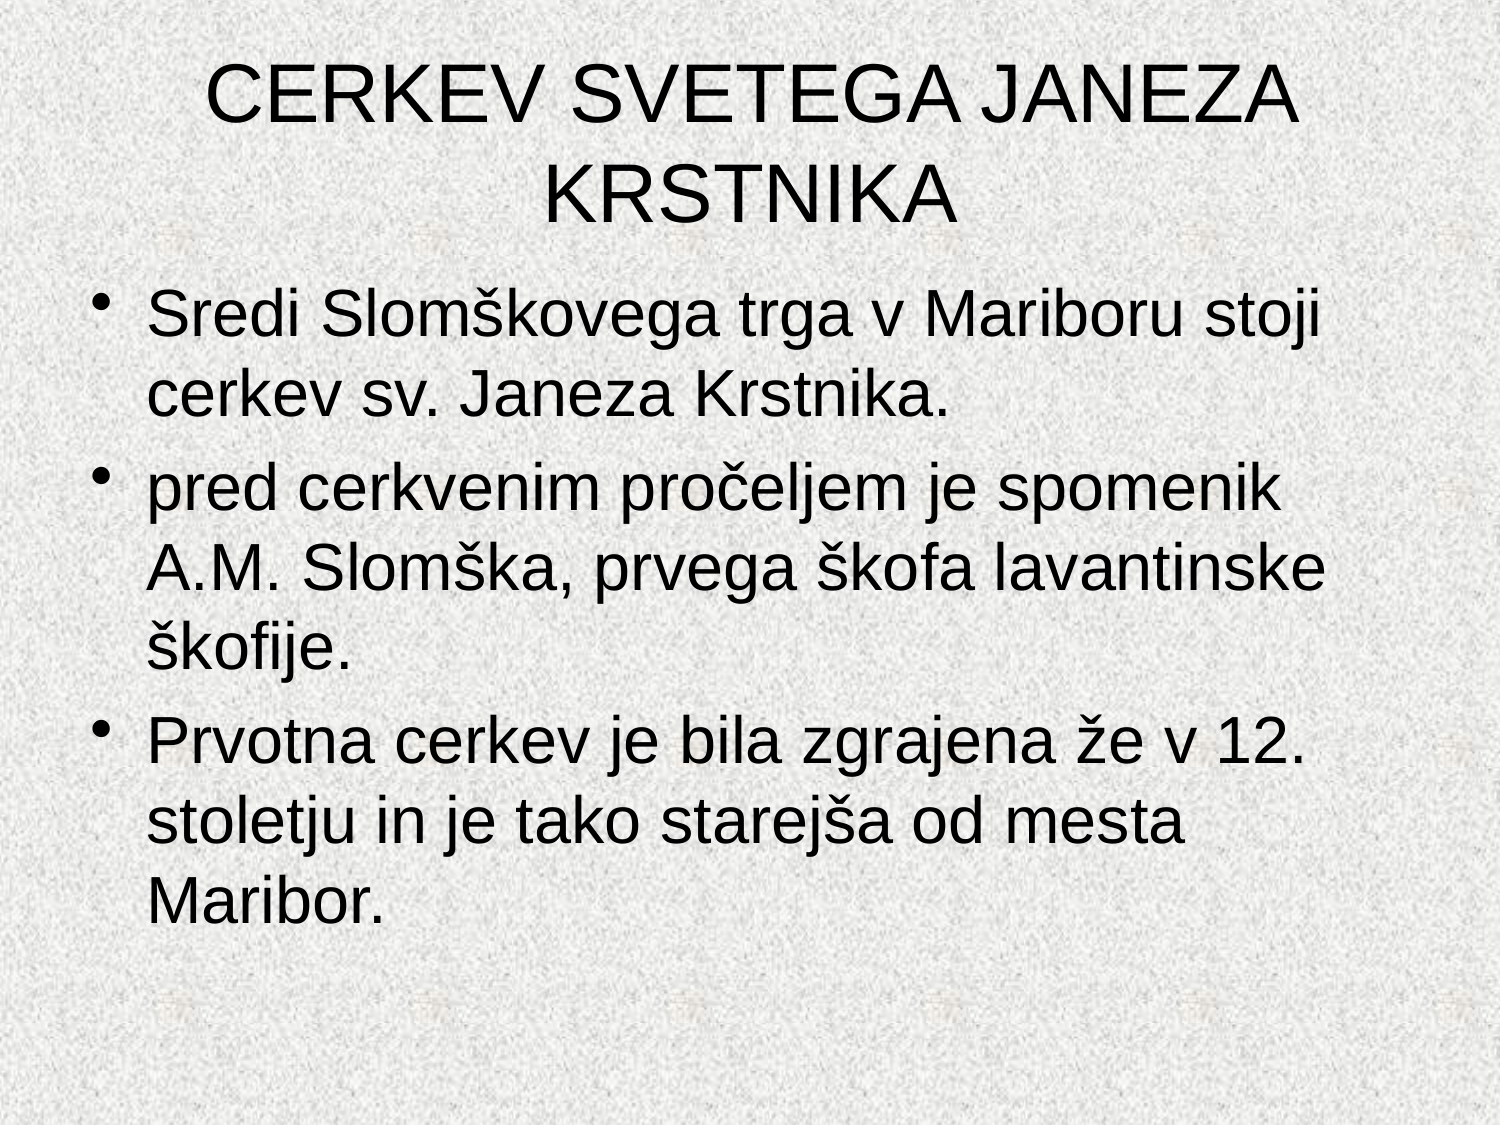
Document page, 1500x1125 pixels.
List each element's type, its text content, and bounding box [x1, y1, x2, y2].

title CERKEV SVETEGA JANEZA KRSTNIKA [75, 45, 1425, 233]
list Sredi Slomškovega trga v Mariboru stoji cerkev sv. Janeza Krstnika. pred cerkvenim pročeljem je spomenik A.M. Slomška, prvega škofa lavantinske škofije. Prvotna cerkev je bila zgrajena že v 12. stoletju in je tako starejša od mesta Maribor. [75, 262, 1447, 1005]
picture [0, 0, 1500, 1125]
